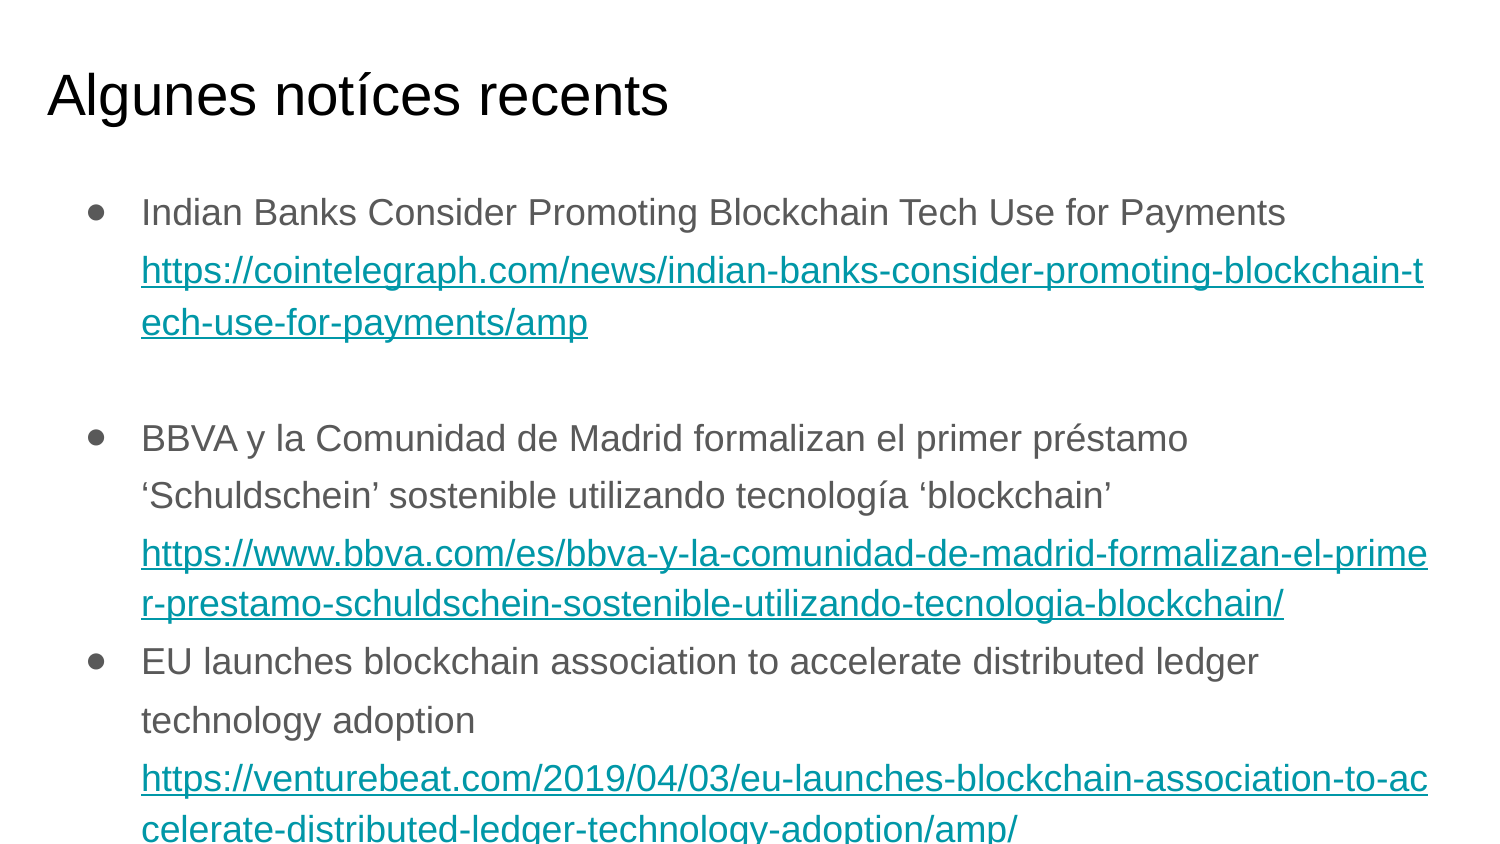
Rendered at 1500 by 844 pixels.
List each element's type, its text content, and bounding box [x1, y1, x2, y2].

list Indian Banks Consider Promoting Blockchain Tech Use for Payments https://cointelegraph.com/news/indian-banks-consider-promoting-blockchain-tech-use-for-payments/amp BBVA y la Comunidad de Madrid formalizan el primer préstamo ‘Schuldschein’ sostenible utilizando tecnología ‘blockchain’ https://www.bbva.com/es/bbva-y-la-comunidad-de-madrid-formalizan-el-primer-prestamo-schuldschein-sostenible-utilizando-tecnologia-blockchain/ EU launches blockchain association to accelerate distributed ledger technology adoption https://venturebeat.com/2019/04/03/eu-launches-blockchain-association-to-accelerate-distributed-ledger-technology-adoption/amp/ [51, 159, 1449, 720]
title Algunes notíces recents [32, 42, 1430, 137]
